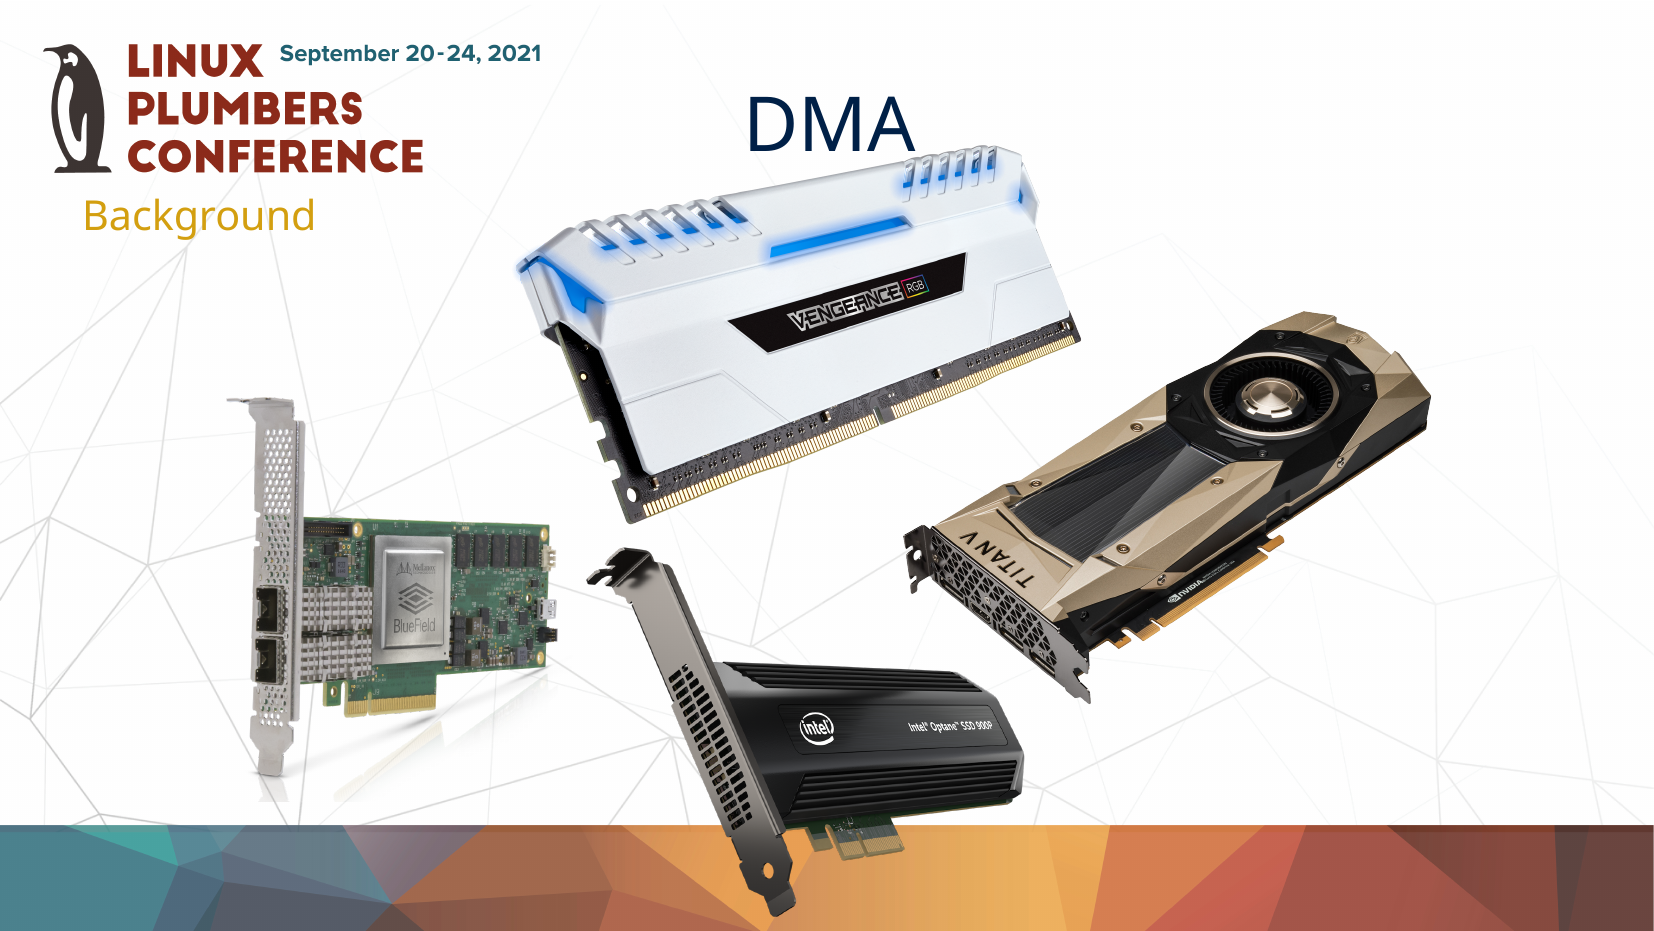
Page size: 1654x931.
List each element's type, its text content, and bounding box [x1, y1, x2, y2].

picture [210, 125, 1496, 931]
text_box Background [75, 181, 488, 248]
text_box DMA [737, 21, 1580, 161]
